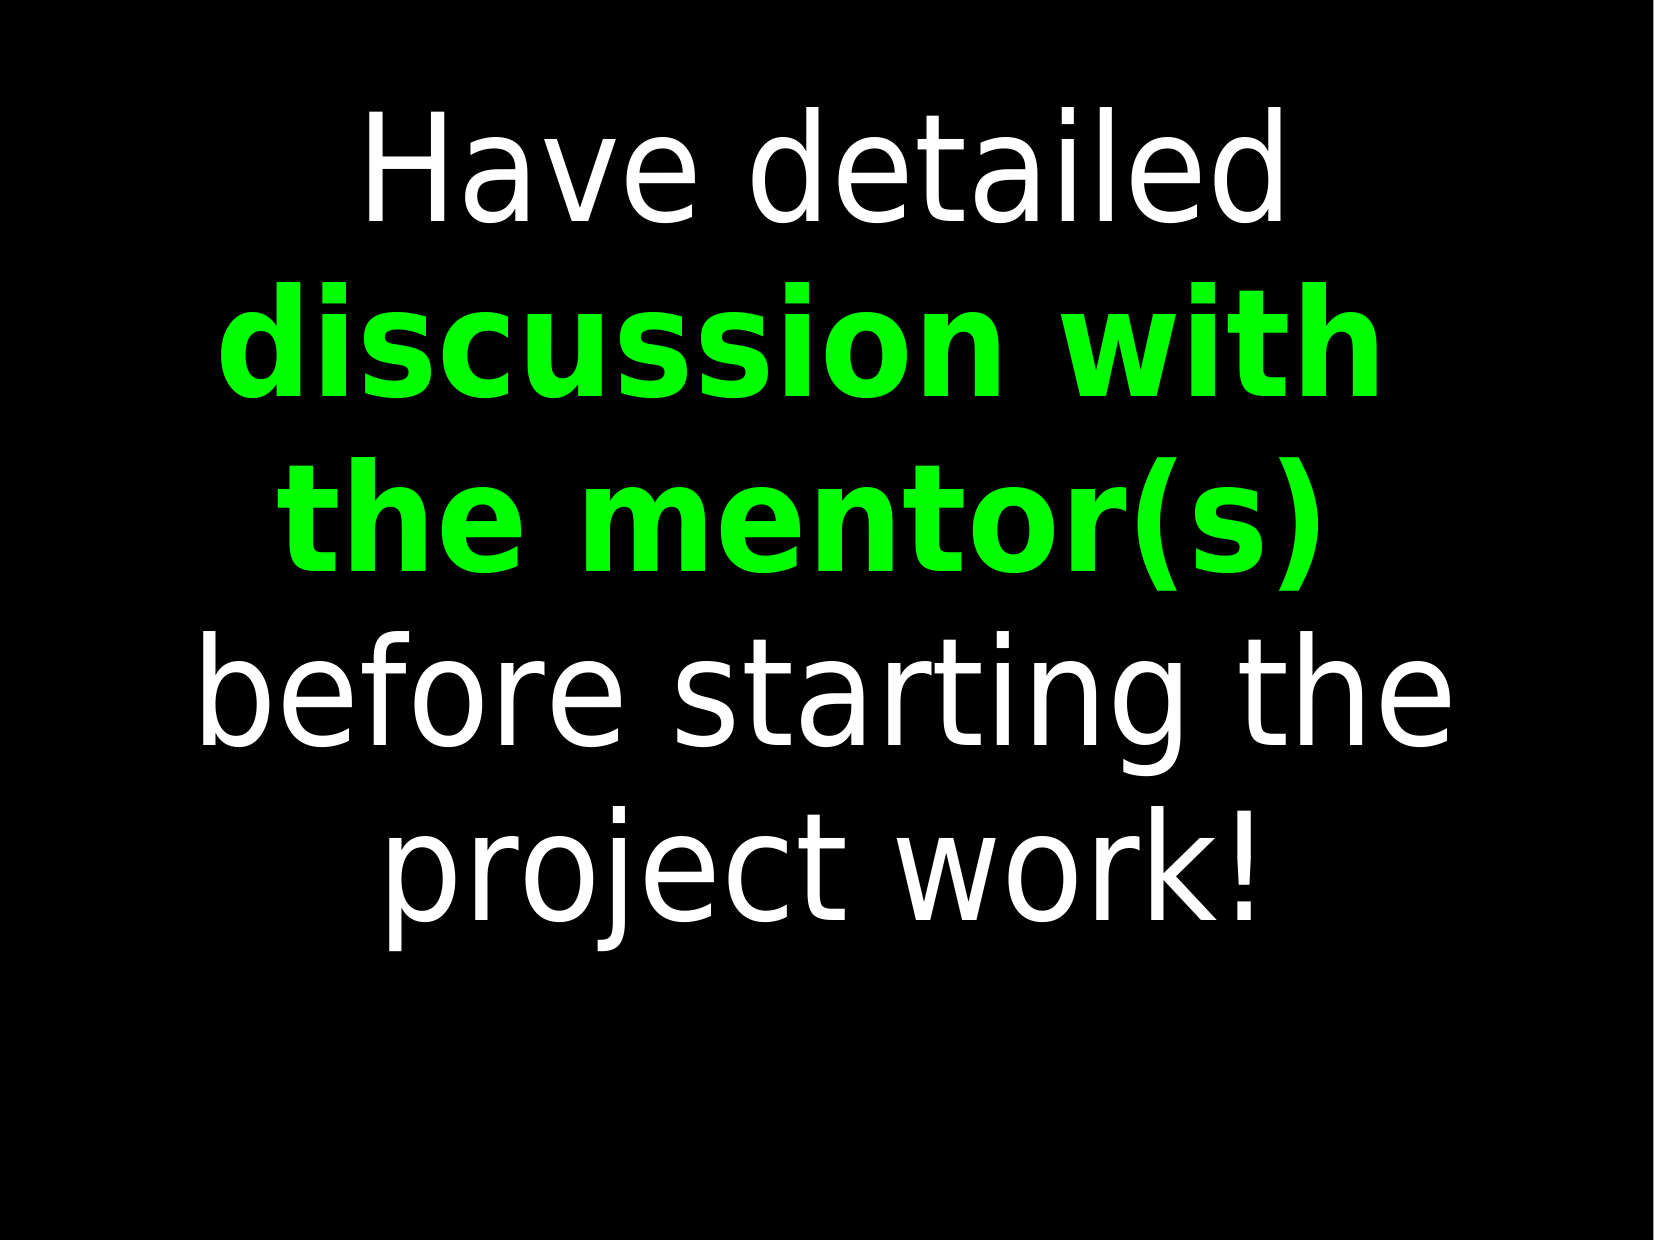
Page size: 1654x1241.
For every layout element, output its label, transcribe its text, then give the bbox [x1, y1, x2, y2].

text_box Have detailed discussion with the mentor(s) before starting the project work! [37, 75, 1613, 964]
